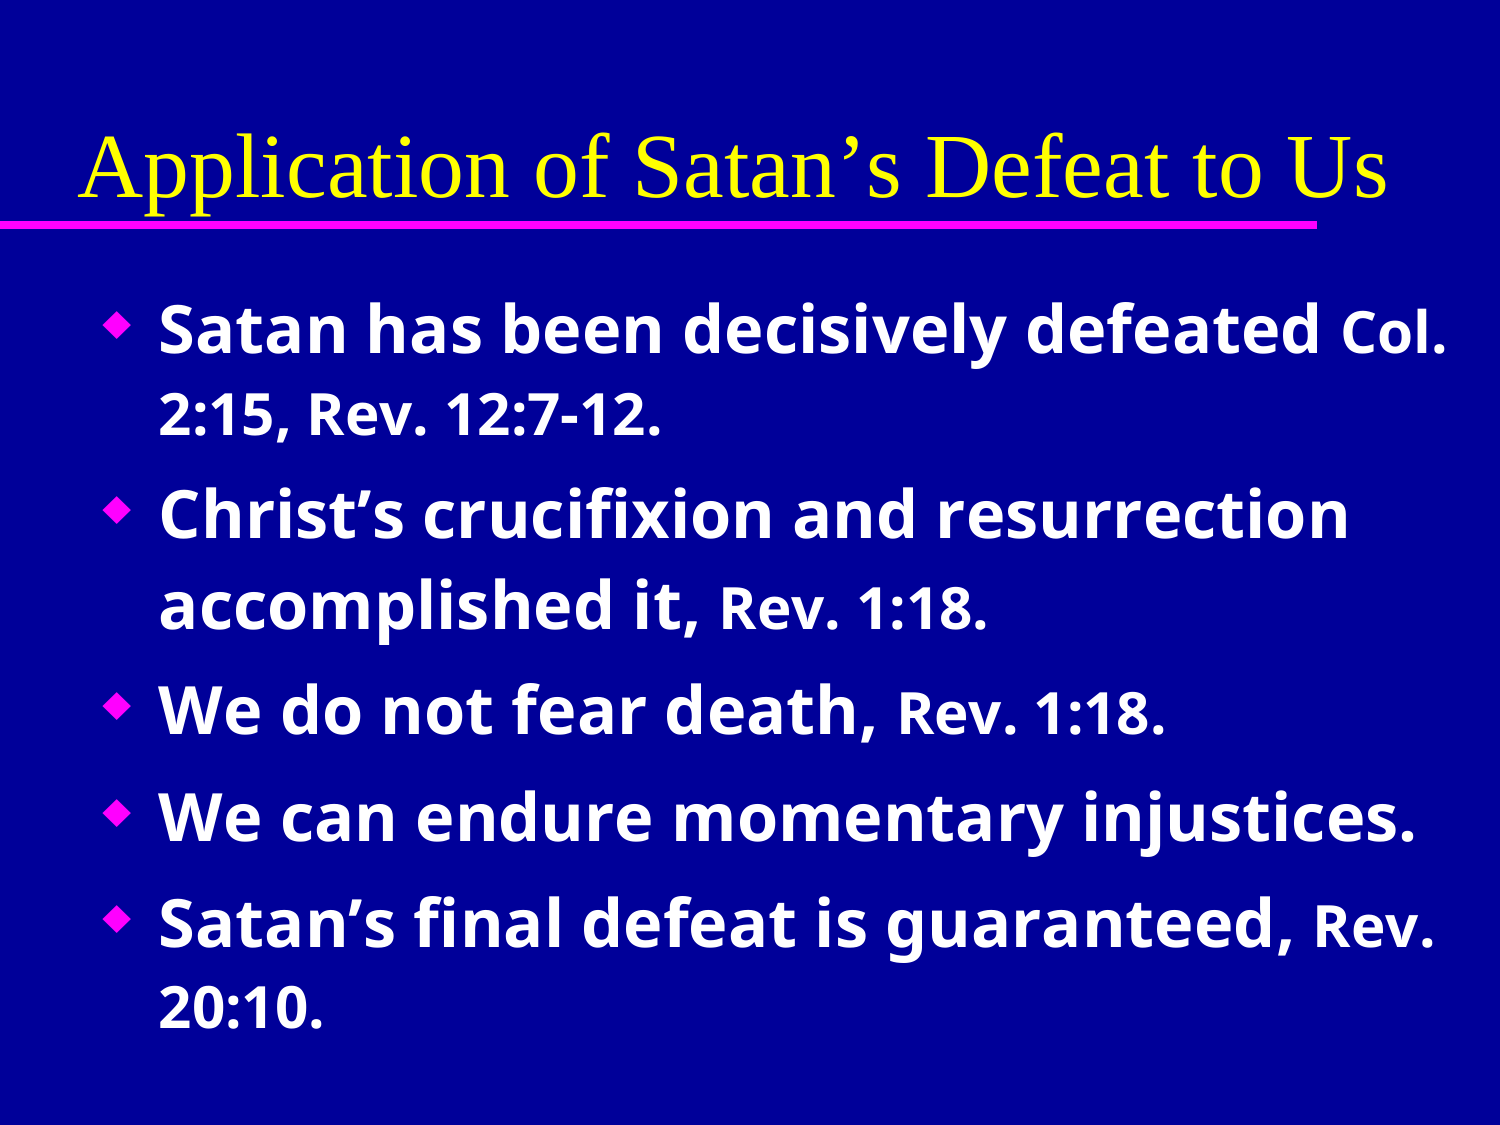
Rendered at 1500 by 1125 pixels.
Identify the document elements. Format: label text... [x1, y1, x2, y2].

title Application of Satan’s Defeat to Us [62, 43, 1413, 225]
list Satan has been decisively defeated Col. 2:15, Rev. 12:7-12. Christ’s crucifixion and resurrection accomplished it, Rev. 1:18. We do not fear death, Rev. 1:18. We can endure momentary injustices. Satan’s final defeat is guaranteed, Rev. 20:10. [87, 275, 1500, 951]
